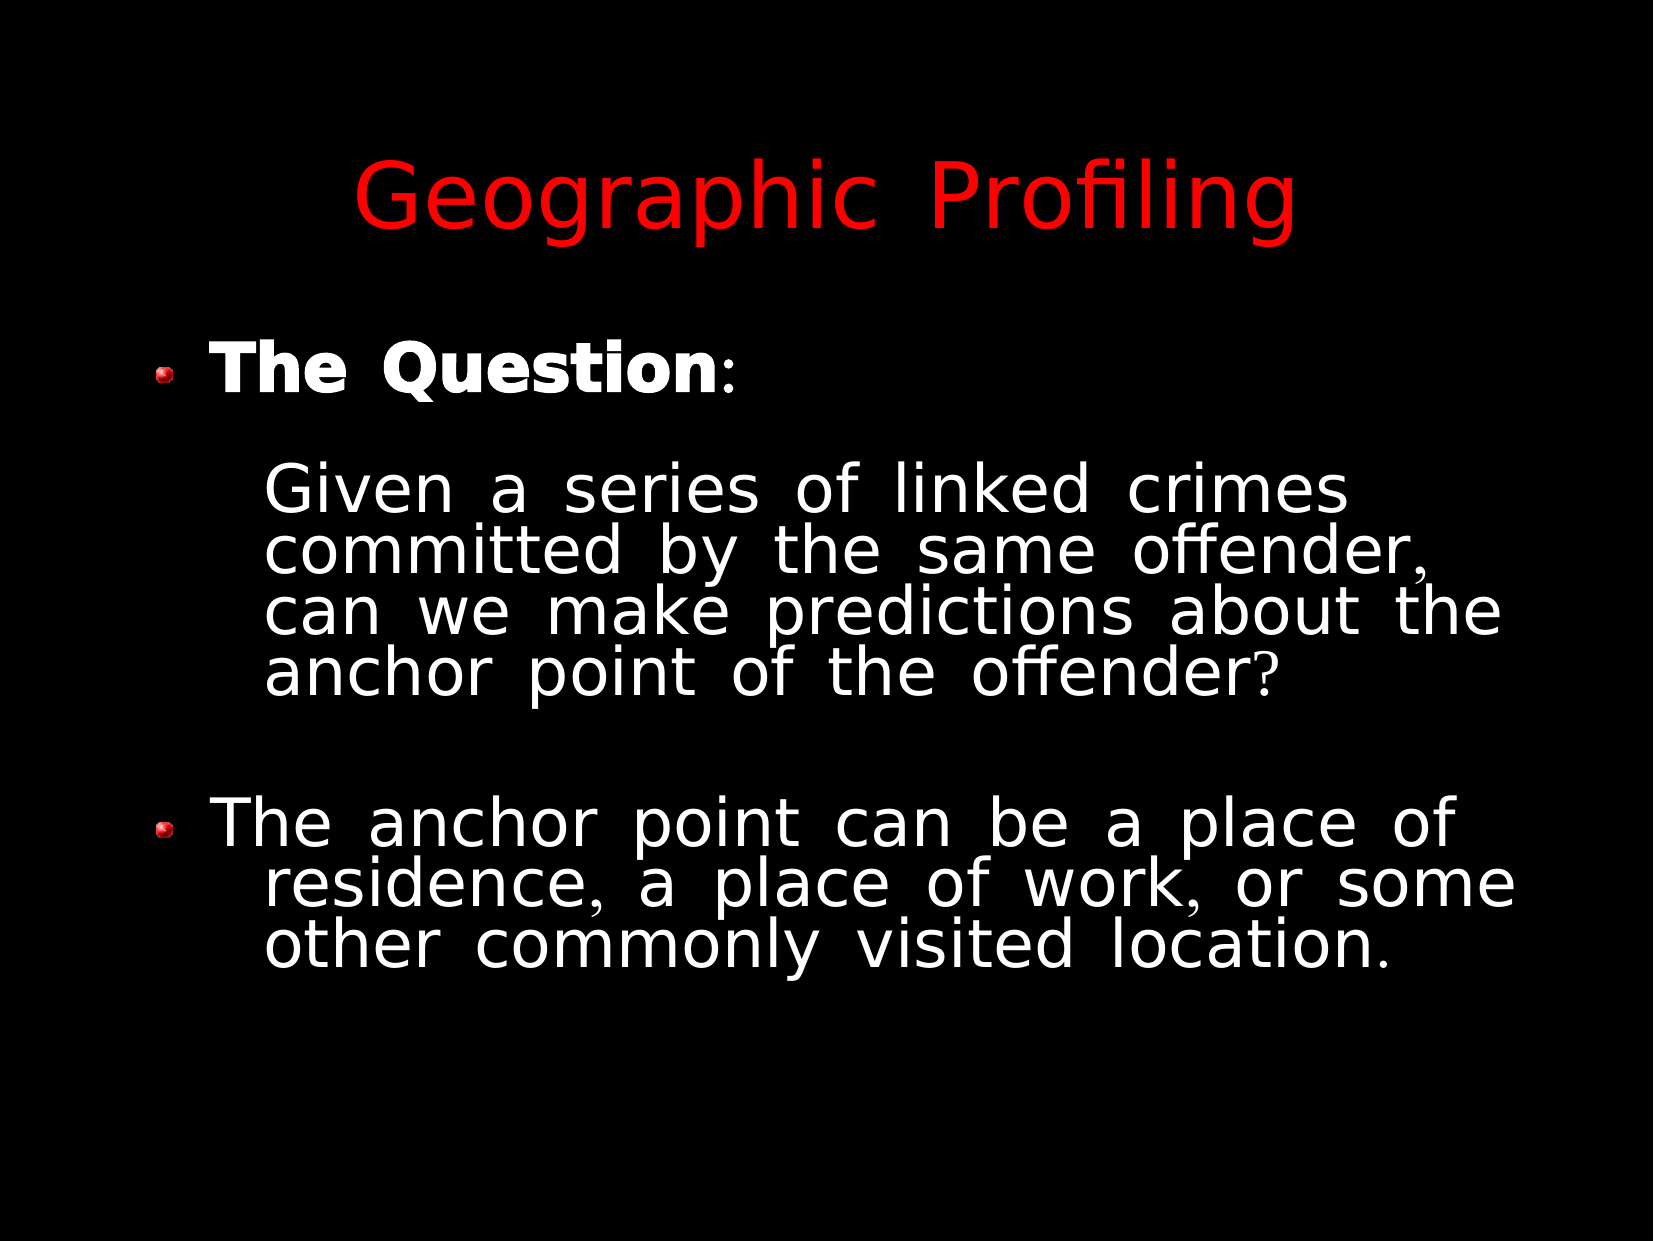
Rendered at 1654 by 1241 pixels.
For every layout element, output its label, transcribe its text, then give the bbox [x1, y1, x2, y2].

title Geographic Profiling [121, 102, 1533, 311]
list The Question: Given a series of linked crimes committed by the same offender, can we make predictions about the anchor point of the offender? The anchor point can be a place of residence, a place of work, or some other commonly visited location. [121, 344, 1533, 1127]
